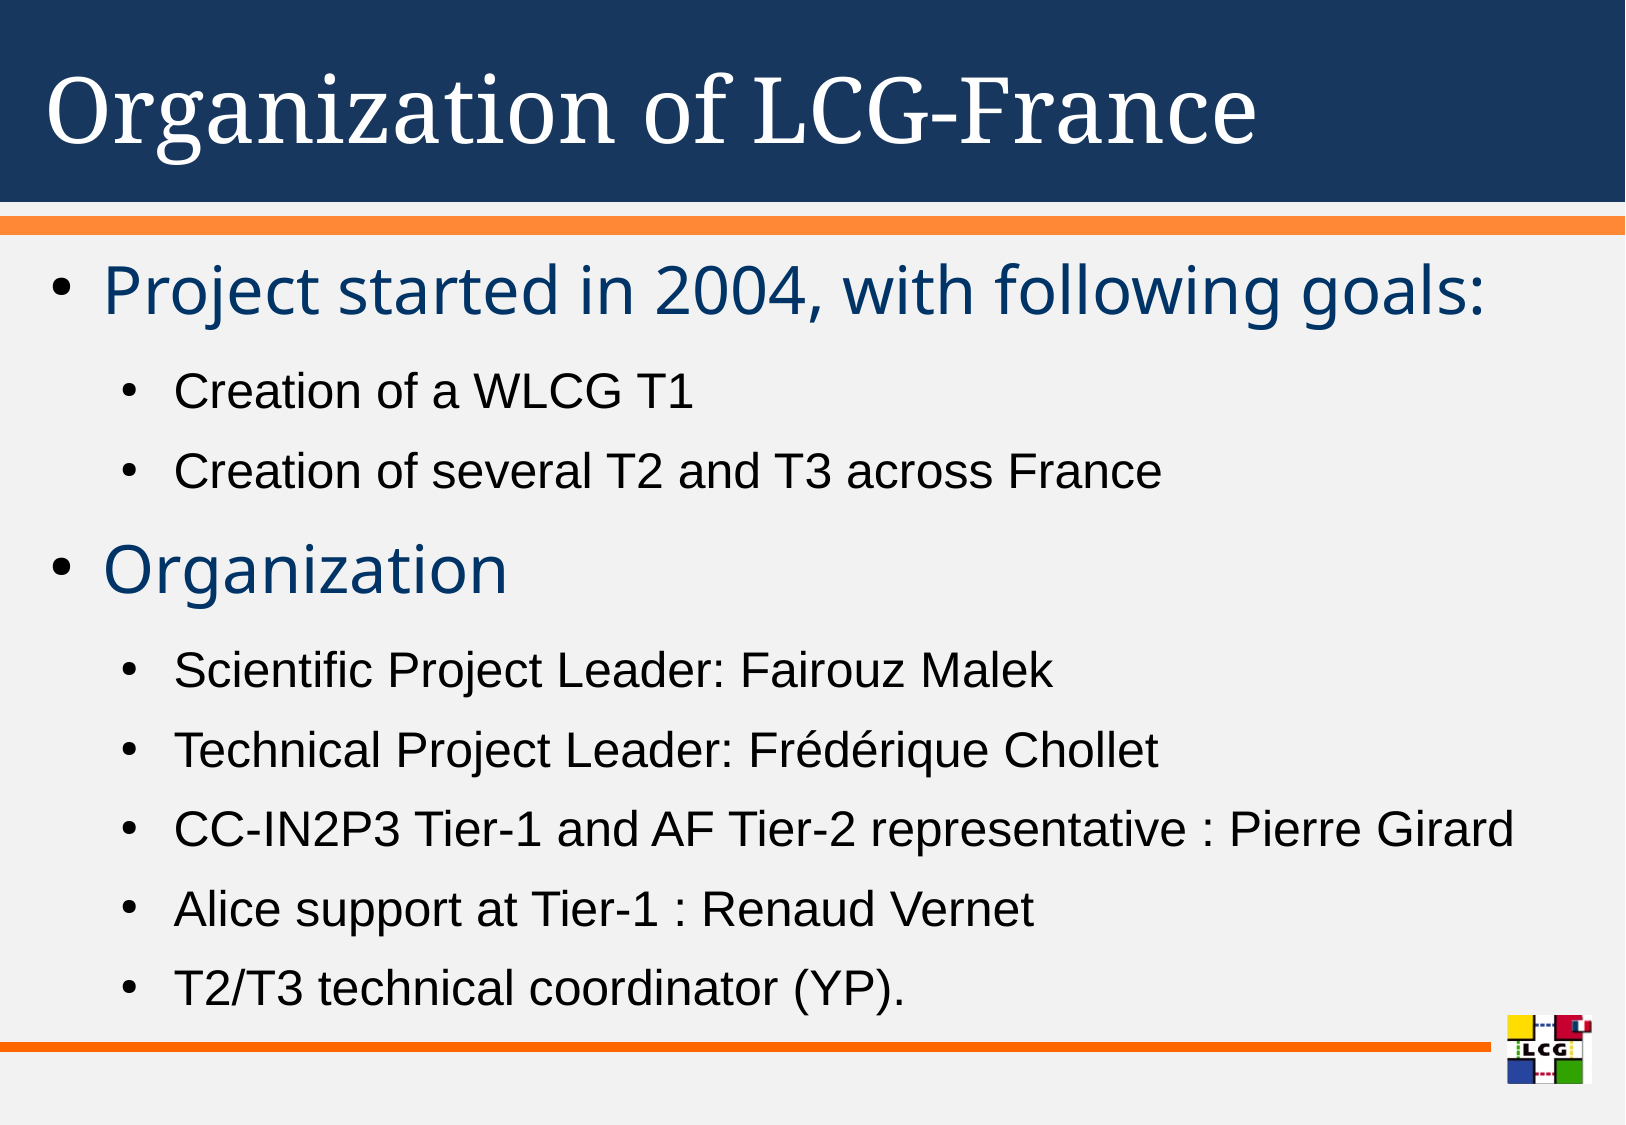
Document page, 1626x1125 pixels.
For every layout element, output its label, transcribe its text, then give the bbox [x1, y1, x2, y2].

picture [1507, 1029, 1592, 1084]
title Organization of LCG-France [44, 42, 1594, 173]
list Project started in 2004, with following goals: Creation of a WLCG T1 Creation of several T2 and T3 across France Organization Scientific Project Leader: Fairouz Malek Technical Project Leader: Frédérique Chollet CC-IN2P3 Tier-1 and AF Tier-2 representative : Pierre Girard Alice support at Tier-1 : Renaud Vernet T2/T3 technical coordinator (YP). [31, 243, 1594, 1029]
